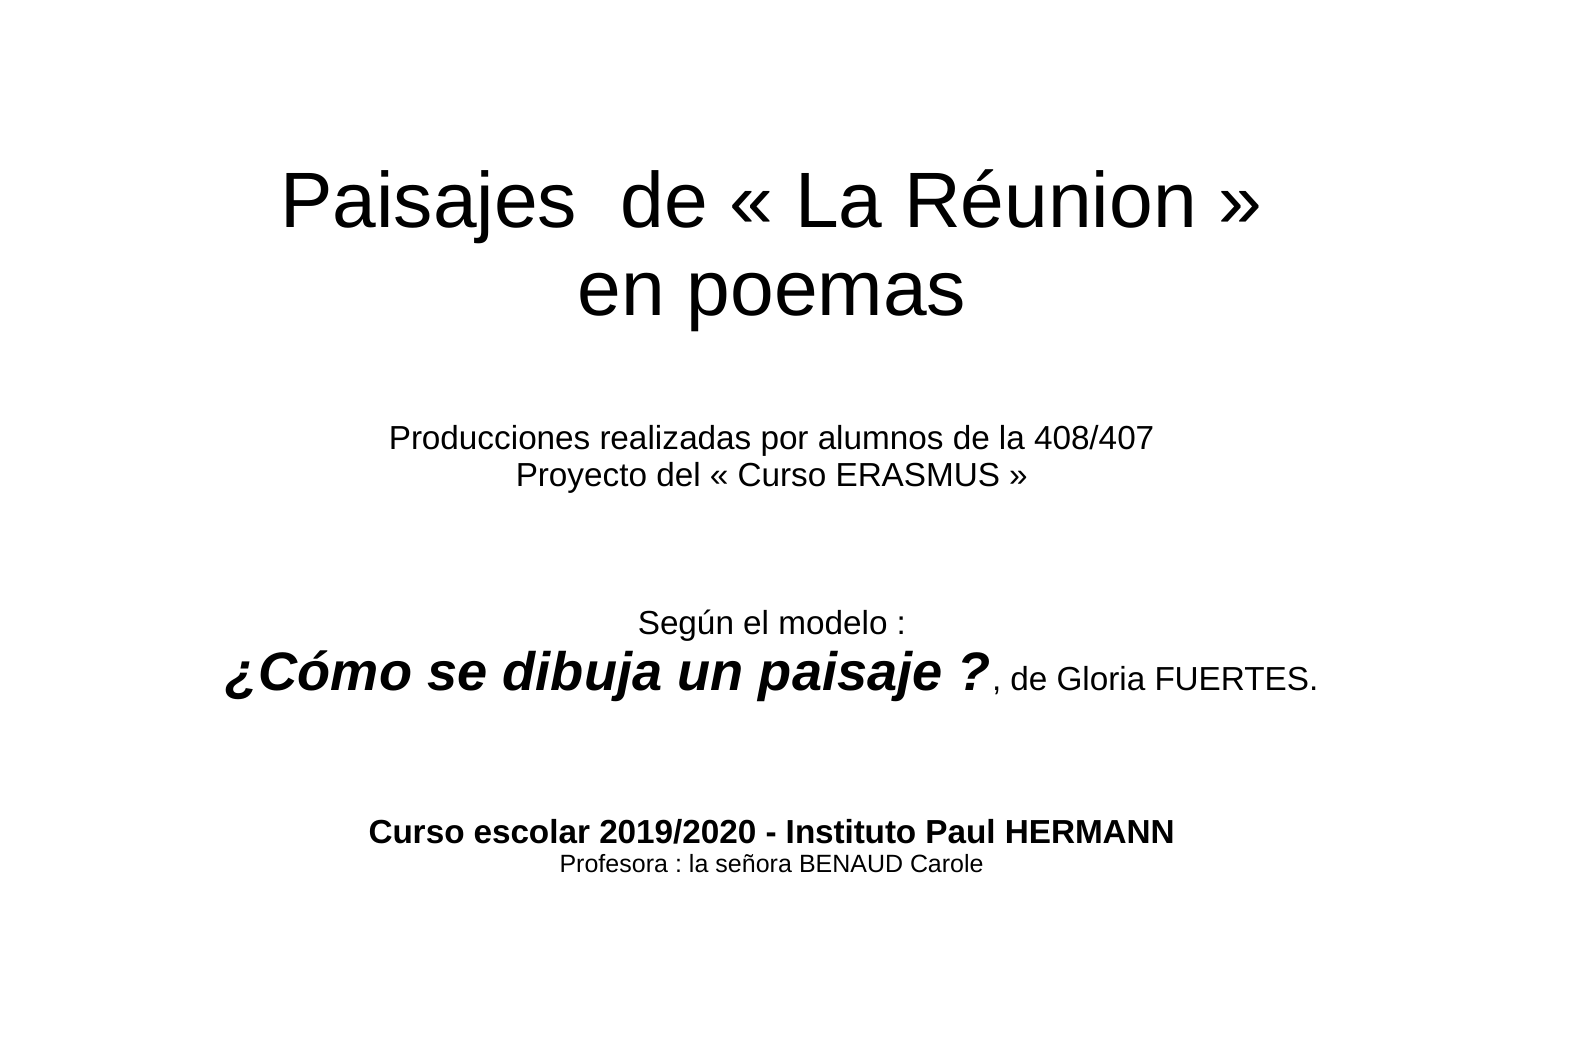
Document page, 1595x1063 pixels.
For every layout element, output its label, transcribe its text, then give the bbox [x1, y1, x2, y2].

title Paisajes de « La Réunion » en poemas Producciones realizadas por alumnos de la 408/407 Proyecto del « Curso ERASMUS » Según el modelo : ¿Cómo se dibuja un paisaje ?, de Gloria FUERTES. Curso escolar 2019/2020 - Instituto Paul HERMANN Profesora : la señora BENAUD Carole [79, 42, 1465, 993]
